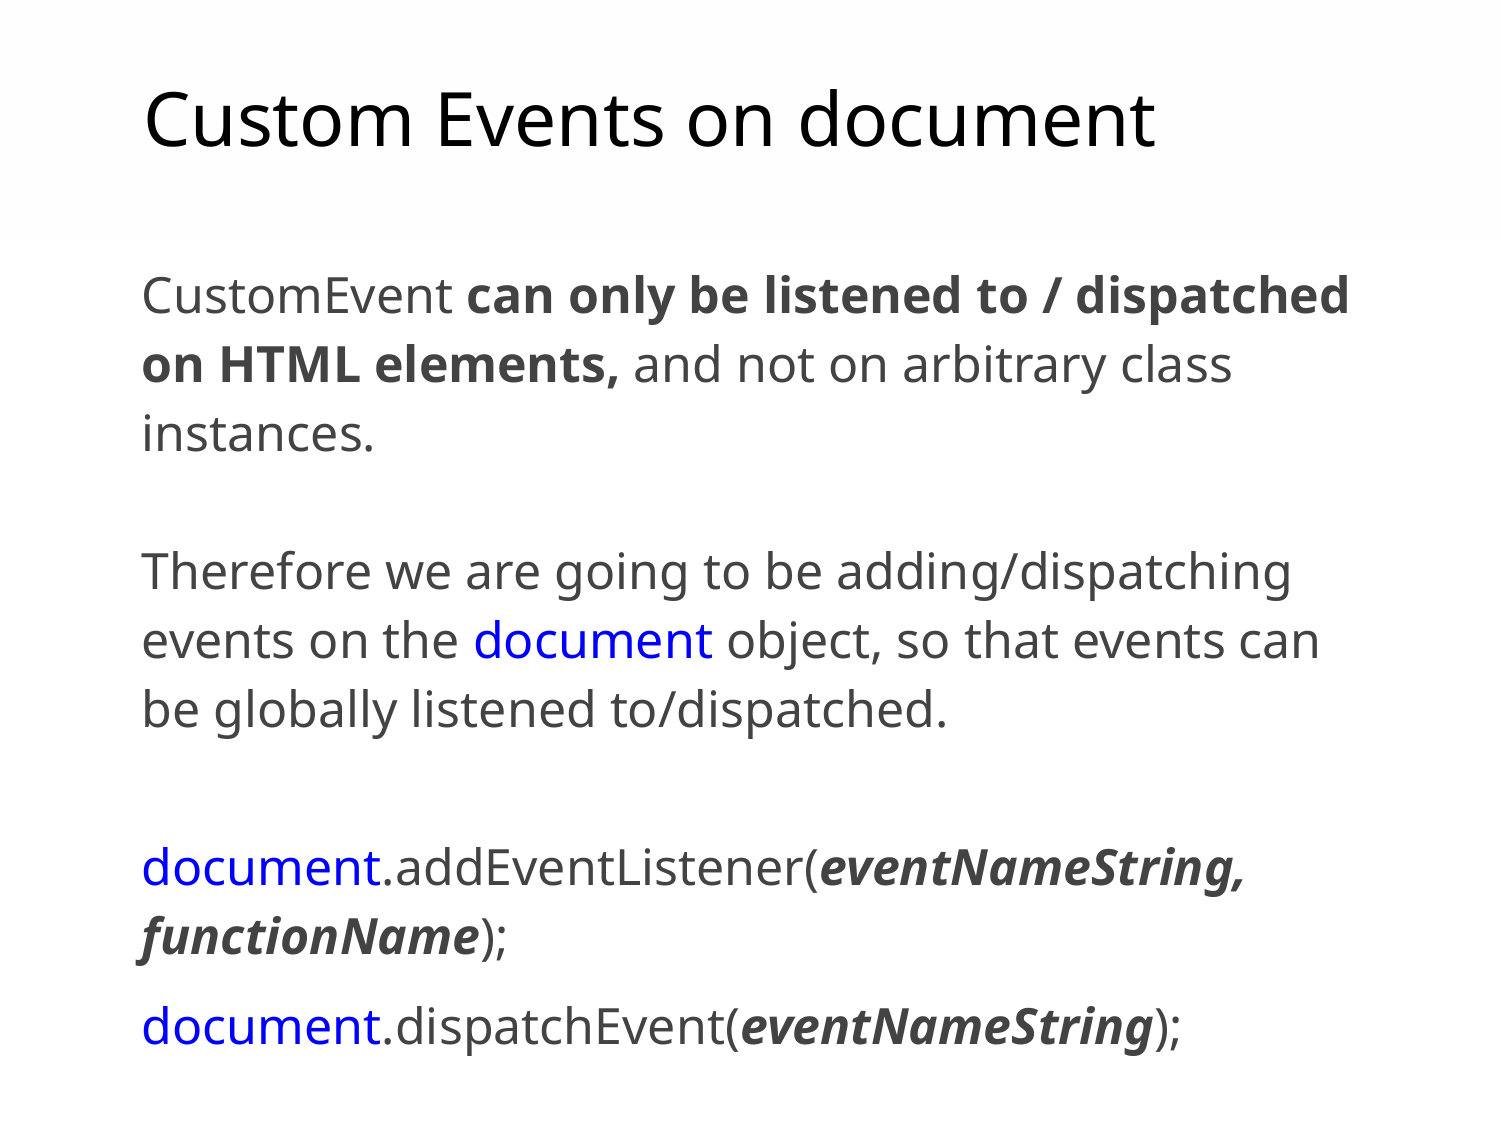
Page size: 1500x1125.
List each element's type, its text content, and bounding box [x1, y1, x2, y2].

title Custom Events on document [128, 56, 1372, 183]
list CustomEvent can only be listened to / dispatched on HTML elements, and not on arbitrary class instances. Therefore we are going to be adding/dispatching events on the document object, so that events can be globally listened to/dispatched. document.addEventListener(eventNameString, functionName); document.dispatchEvent(eventNameString); [126, 239, 1371, 1052]
